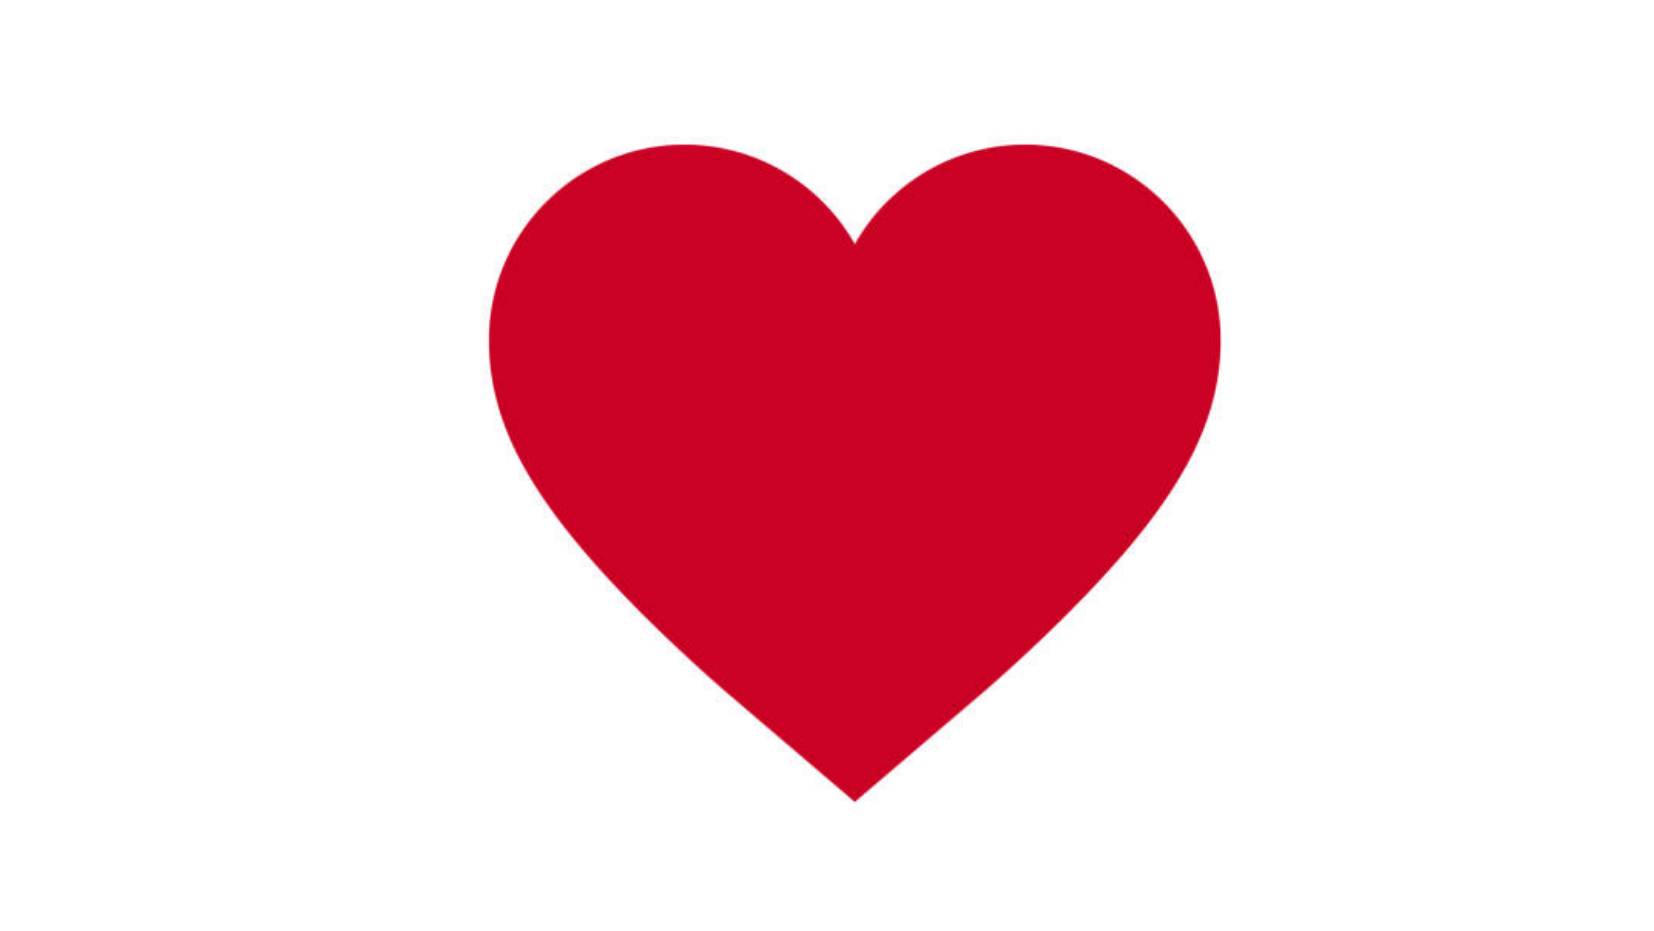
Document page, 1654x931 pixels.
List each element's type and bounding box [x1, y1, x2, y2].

picture [383, 0, 1327, 931]
